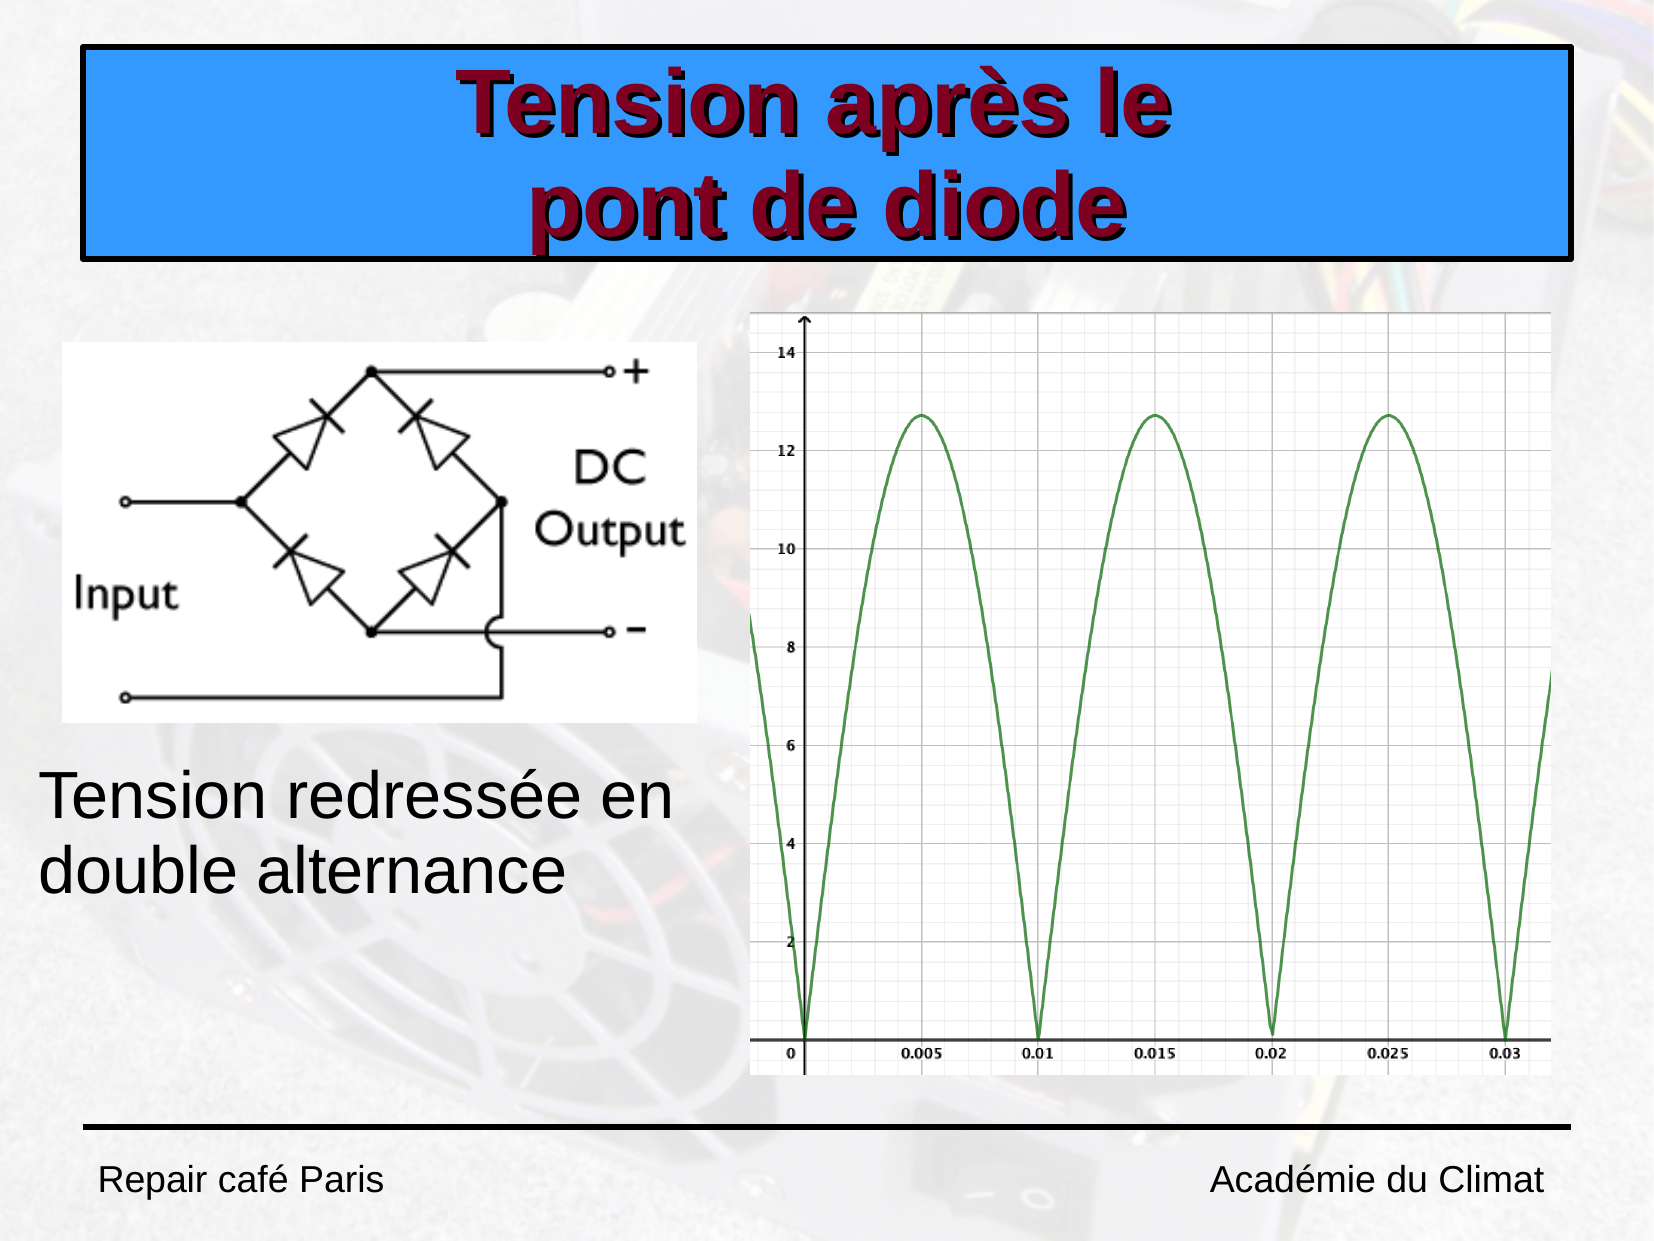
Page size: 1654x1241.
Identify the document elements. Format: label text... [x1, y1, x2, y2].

text_box Tension redressée en double alternance [23, 751, 728, 1065]
picture [0, 0, 1654, 1241]
title Tension après le pont de diode [82, 47, 1571, 259]
text_box Repair café Paris Académie du Climat [82, 1150, 1571, 1208]
